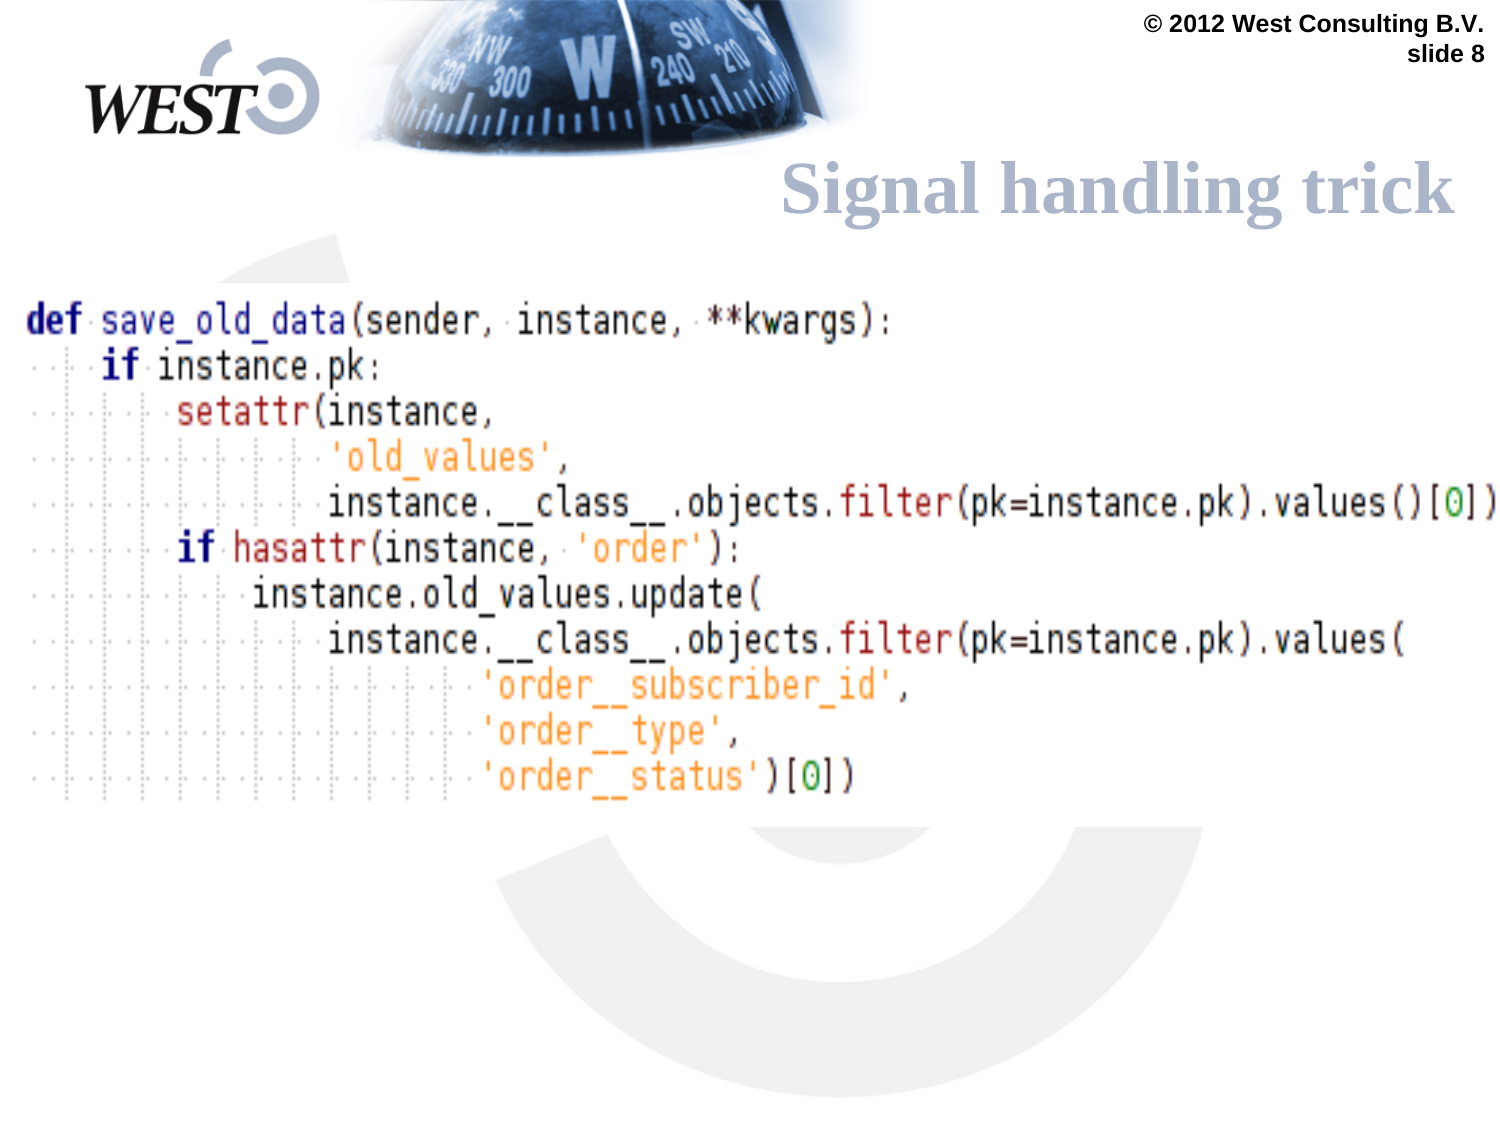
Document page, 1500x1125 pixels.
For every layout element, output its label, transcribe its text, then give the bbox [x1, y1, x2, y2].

title Signal handling trick [49, 125, 1471, 242]
picture [23, 242, 1500, 1125]
picture [82, 0, 904, 125]
